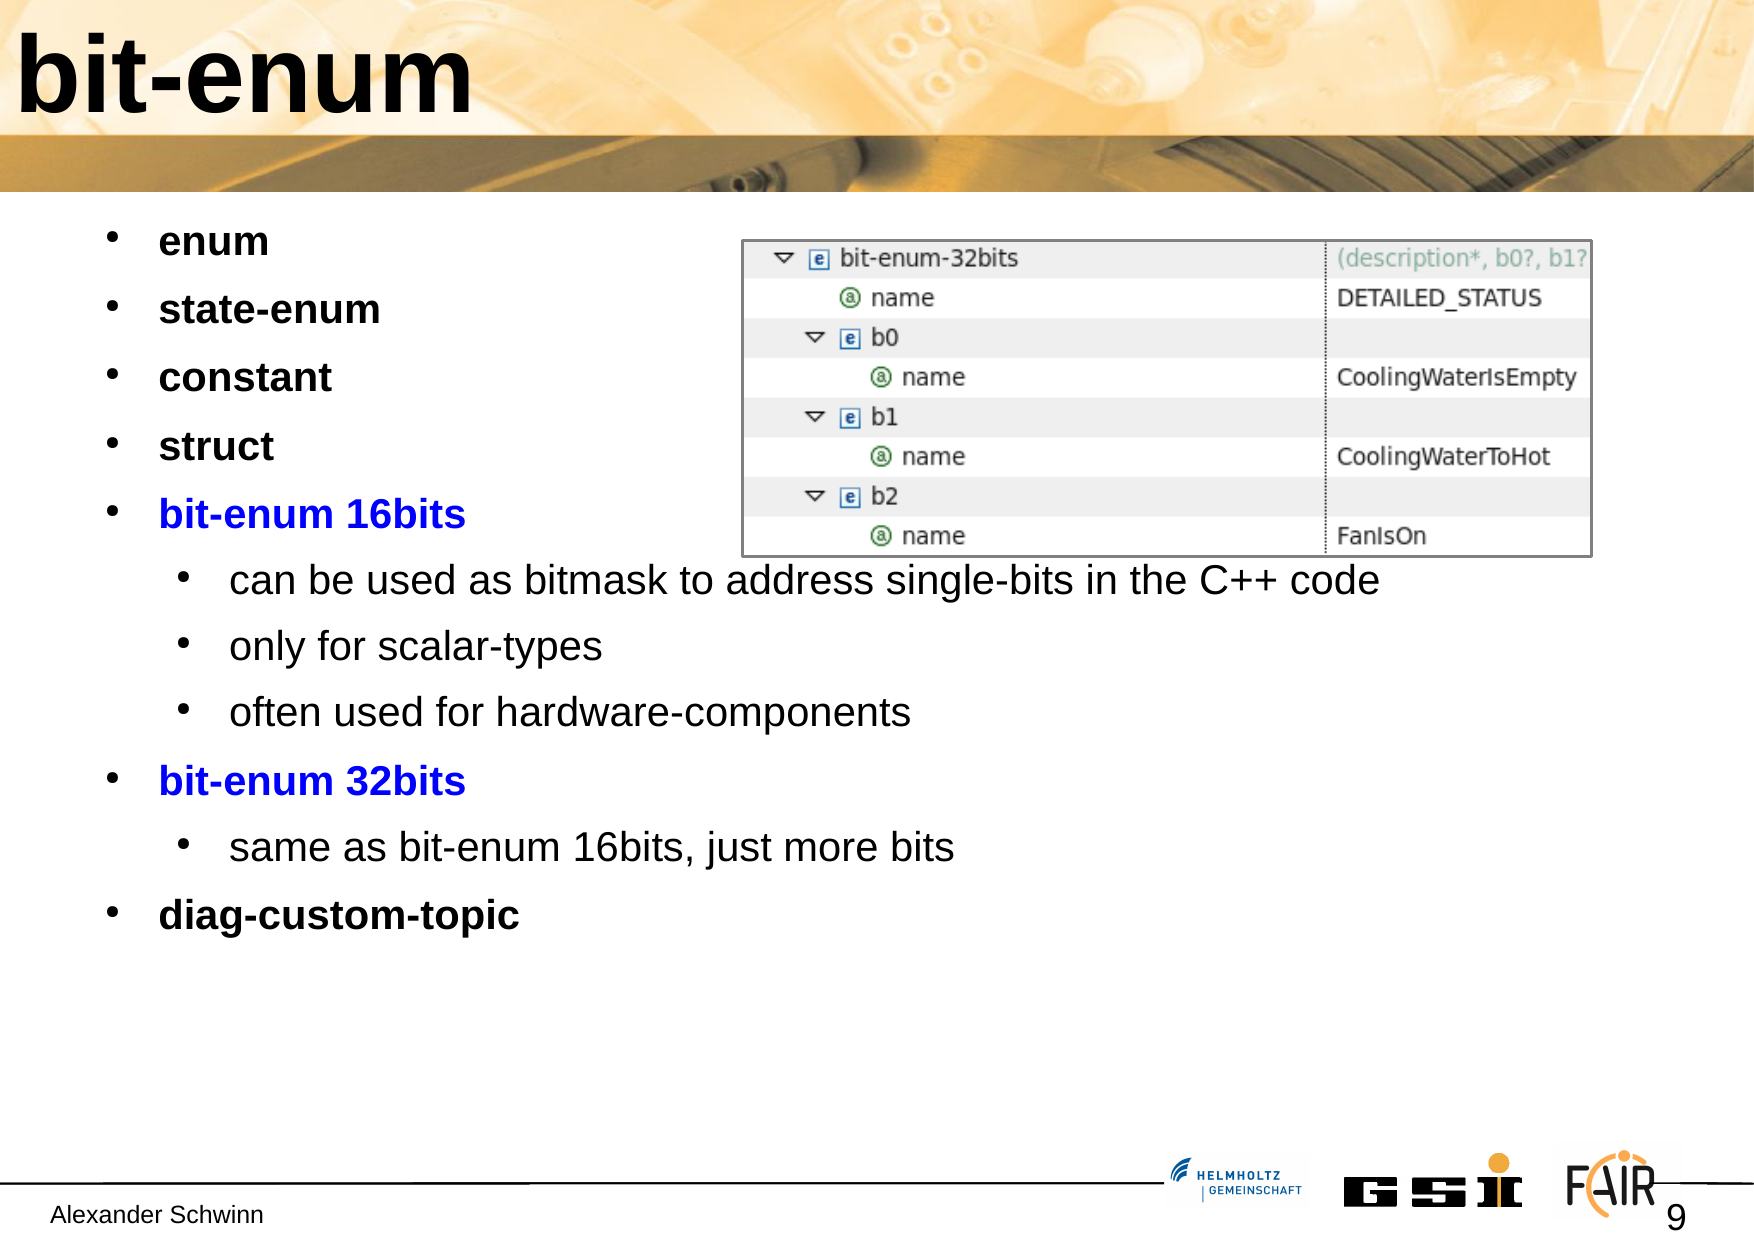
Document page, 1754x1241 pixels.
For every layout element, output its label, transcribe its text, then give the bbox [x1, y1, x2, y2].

picture [1671, 1207, 1681, 1219]
list enum state-enum constant struct bit-enum 16bits can be used as bitmask to address single-bits in the C++ code only for scalar-types often used for hardware-components bit-enum 32bits same as bit-enum 16bits, just more bits diag-custom-topic [87, 213, 1636, 1201]
picture [1164, 1201, 1310, 1208]
title bit-enum [0, 0, 1754, 143]
picture [744, 242, 1590, 556]
picture [0, 143, 1754, 193]
picture [1553, 1141, 1682, 1220]
picture [1344, 1201, 1522, 1207]
